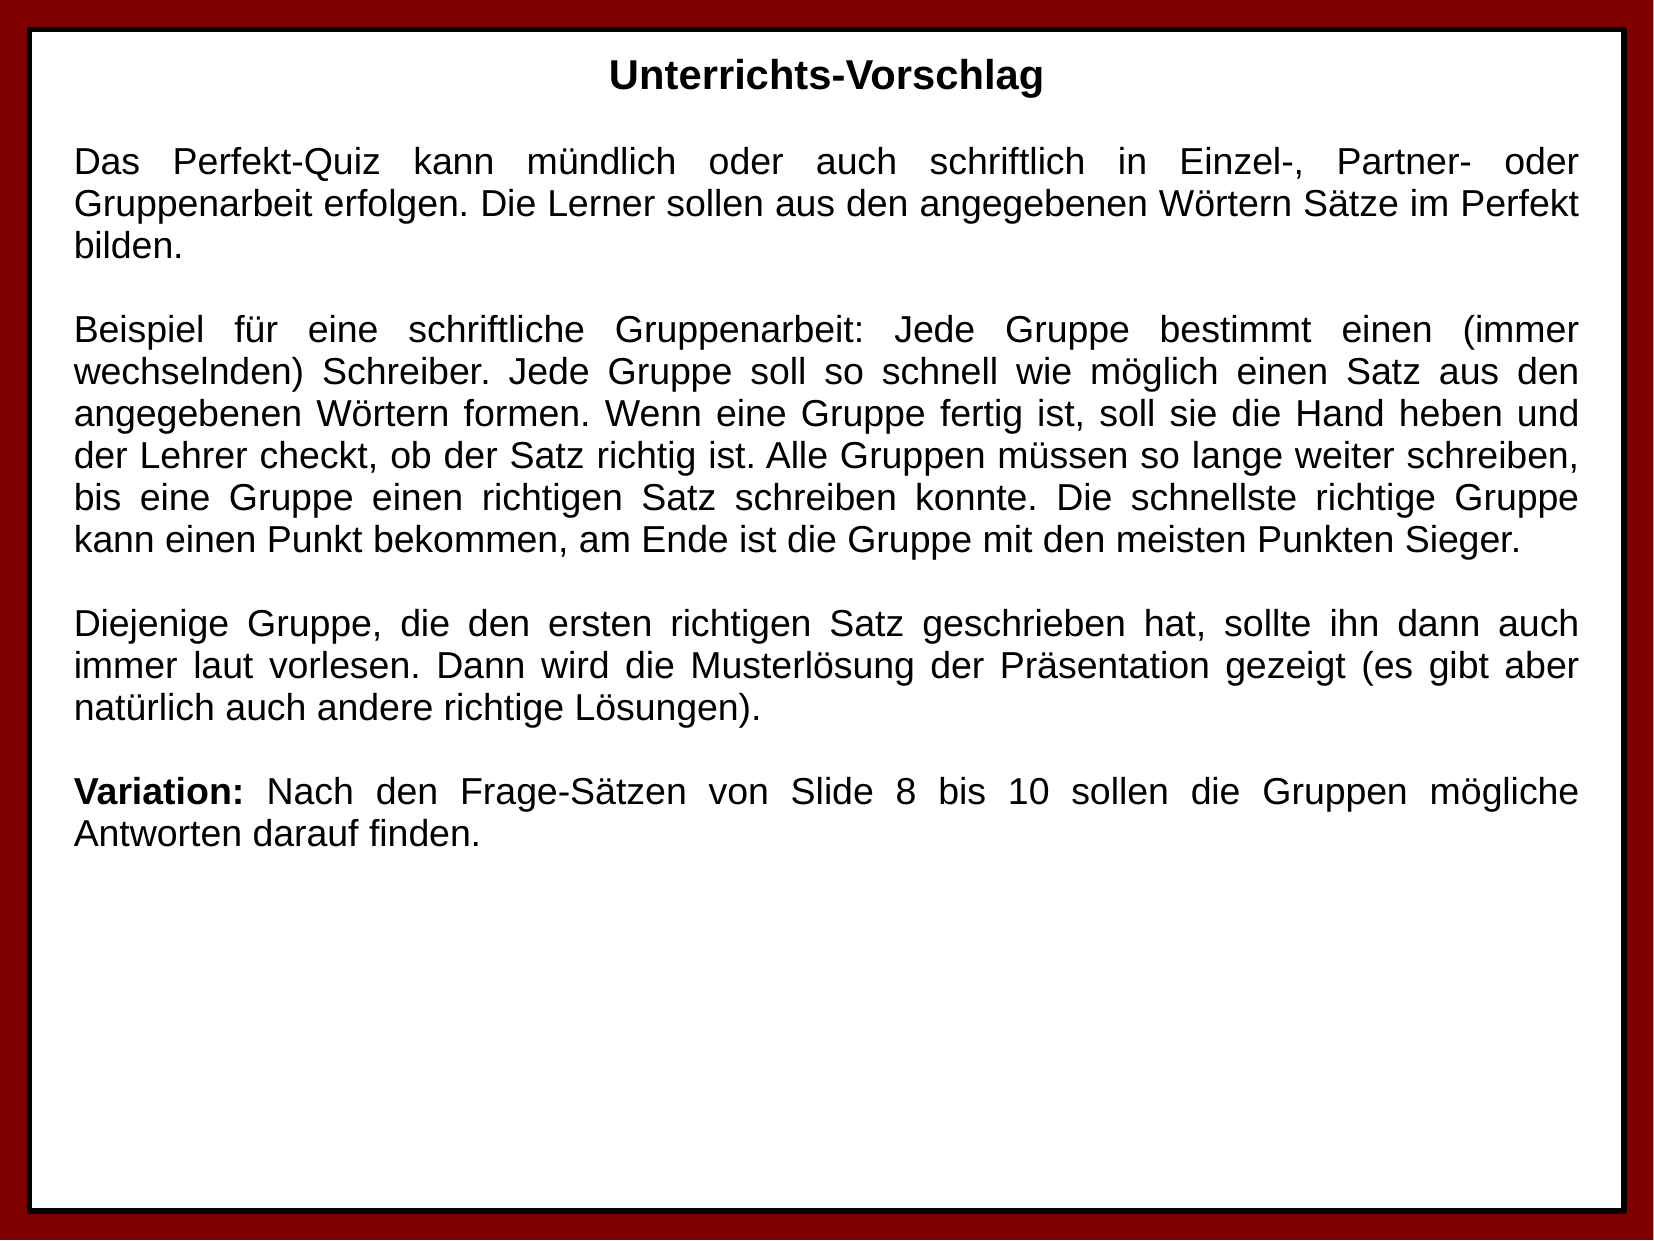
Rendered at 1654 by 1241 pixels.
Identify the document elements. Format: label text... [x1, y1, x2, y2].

text_box [29, 29, 1625, 1211]
text_box Unterrichts-Vorschlag Das Perfekt-Quiz kann mündlich oder auch schriftlich in Einzel-, Partner- oder Gruppenarbeit erfolgen. Die Lerner sollen aus den angegebenen Wörtern Sätze im Perfekt bilden. Beispiel für eine schriftliche Gruppenarbeit: Jede Gruppe bestimmt einen (immer wechselnden) Schreiber. Jede Gruppe soll so schnell wie möglich einen Satz aus den angegebenen Wörtern formen. Wenn eine Gruppe fertig ist, soll sie die Hand heben und der Lehrer checkt, ob der Satz richtig ist. Alle Gruppen müssen so lange weiter schreiben, bis eine Gruppe einen richtigen Satz schreiben konnte. Die schnellste richtige Gruppe kann einen Punkt bekommen, am Ende ist die Gruppe mit den meisten Punkten Sieger. Diejenige Gruppe, die den ersten richtigen Satz geschrieben hat, sollte ihn dann auch immer laut vorlesen. Dann wird die Musterlösung der Präsentation gezeigt (es gibt aber natürlich auch andere richtige Lösungen). Variation: Nach den Frage-Sätzen von Slide 8 bis 10 sollen die Gruppen mögliche Antworten darauf finden. [59, 44, 1595, 1209]
